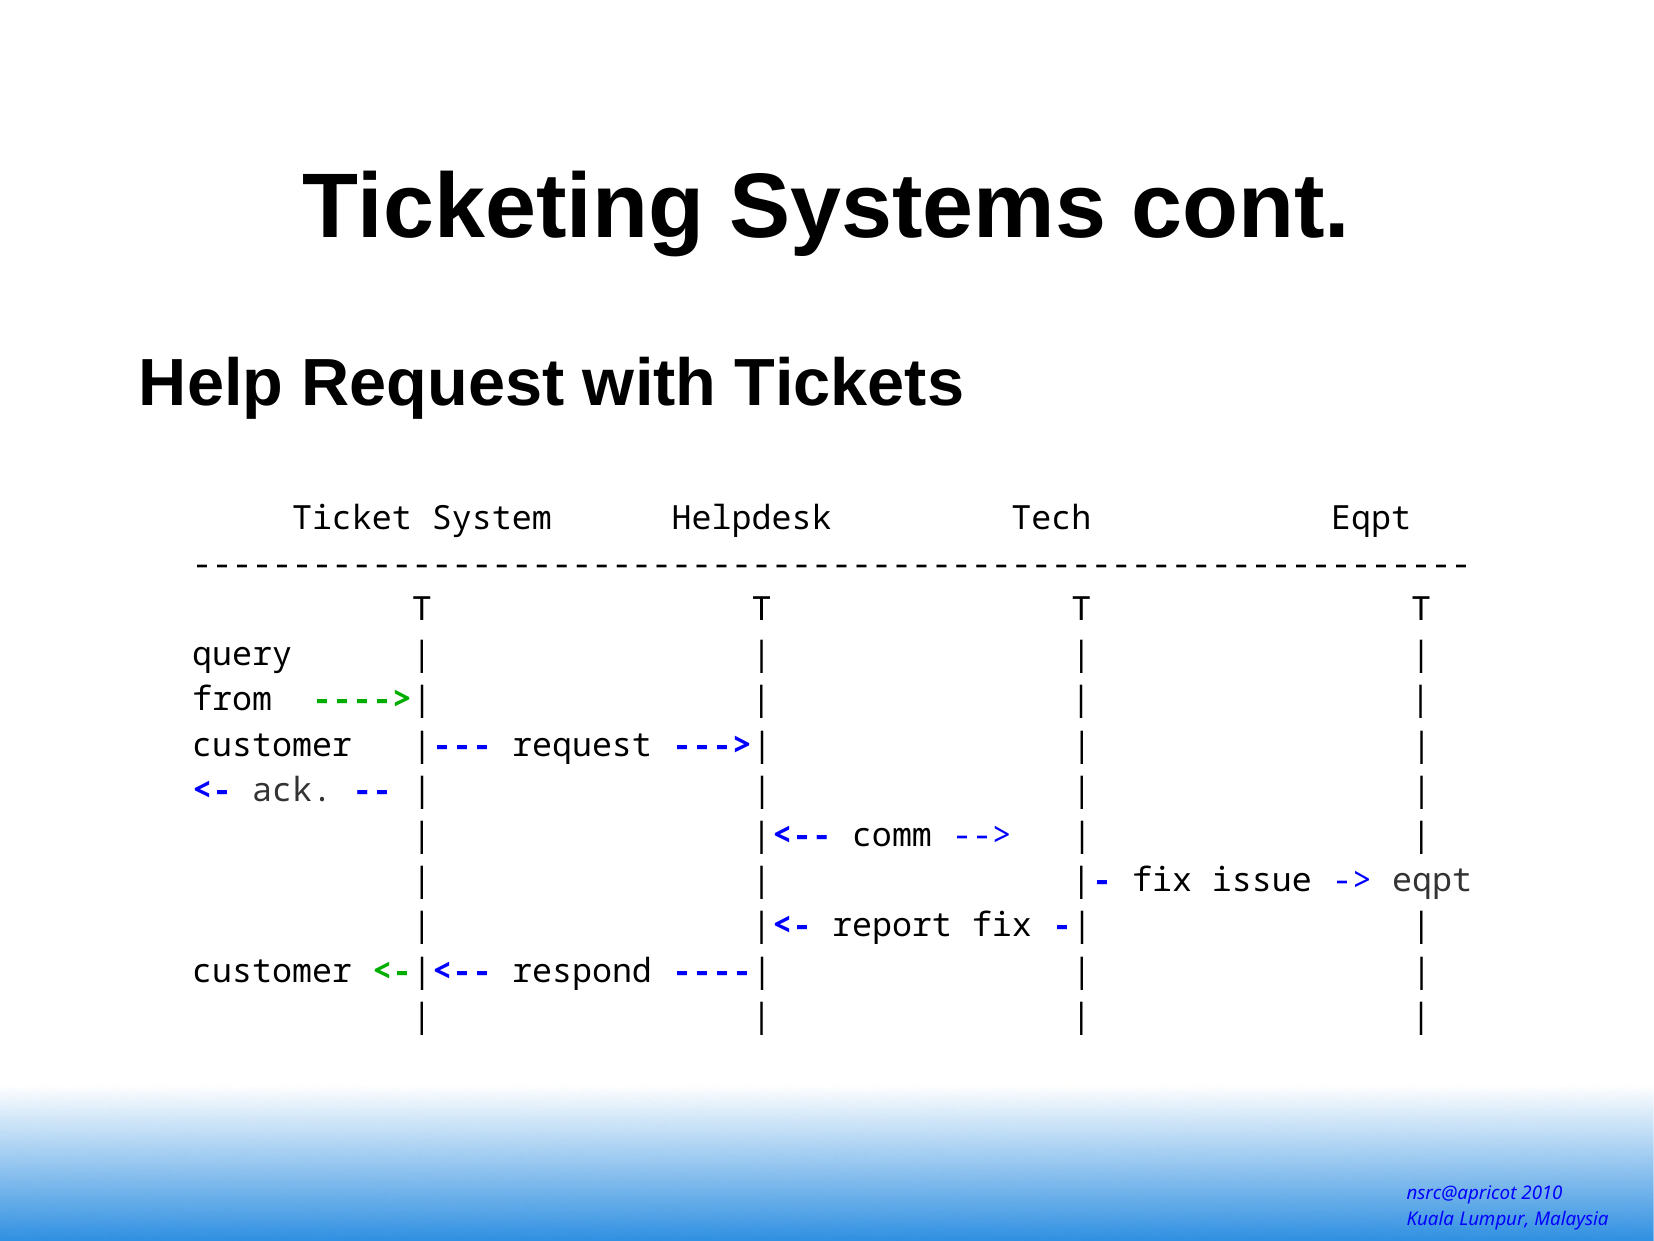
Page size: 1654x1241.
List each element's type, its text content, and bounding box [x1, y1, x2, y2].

list Help Request with Tickets Ticket System Helpdesk Tech Eqpt ---------------------------------------------------------------- T T T T query | | | | from ---->| | | | customer |--- request --->| | | <- ack. -- | | | | | |<-- comm --> | | | | |- fix issue -> eqpt | |<- report fix -| | customer <-|<-- respond ----| | | | | | | [121, 344, 1533, 1127]
title Ticketing Systems cont. [121, 96, 1533, 317]
picture [0, 1083, 1654, 1241]
